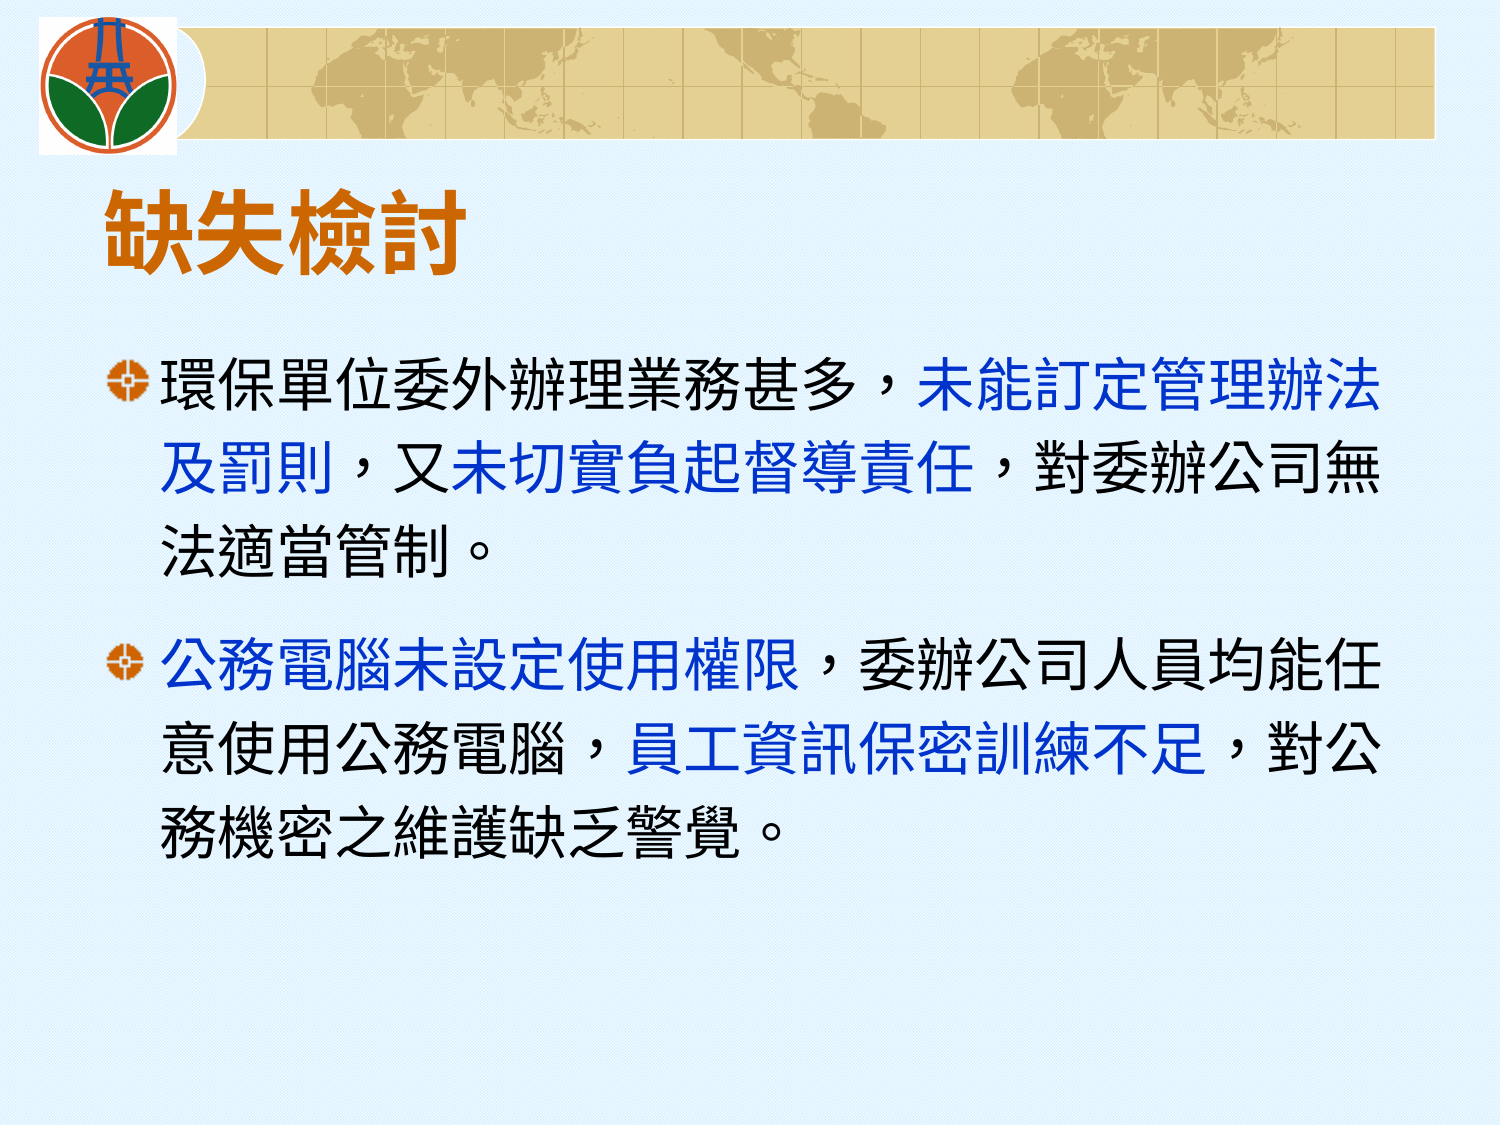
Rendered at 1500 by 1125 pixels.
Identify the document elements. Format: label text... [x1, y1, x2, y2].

list 環保單位委外辦理業務甚多，未能訂定管理辦法及罰則，又未切實負起督導責任，對委辦公司無法適當管制。 公務電腦未設定使用權限，委辦公司人員均能任意使用公務電腦，員工資訊保密訓練不足，對公務機密之維護缺乏警覺。 [88, 326, 1412, 1071]
picture [0, 0, 1500, 1125]
title 缺失檢討 [88, 137, 1329, 325]
